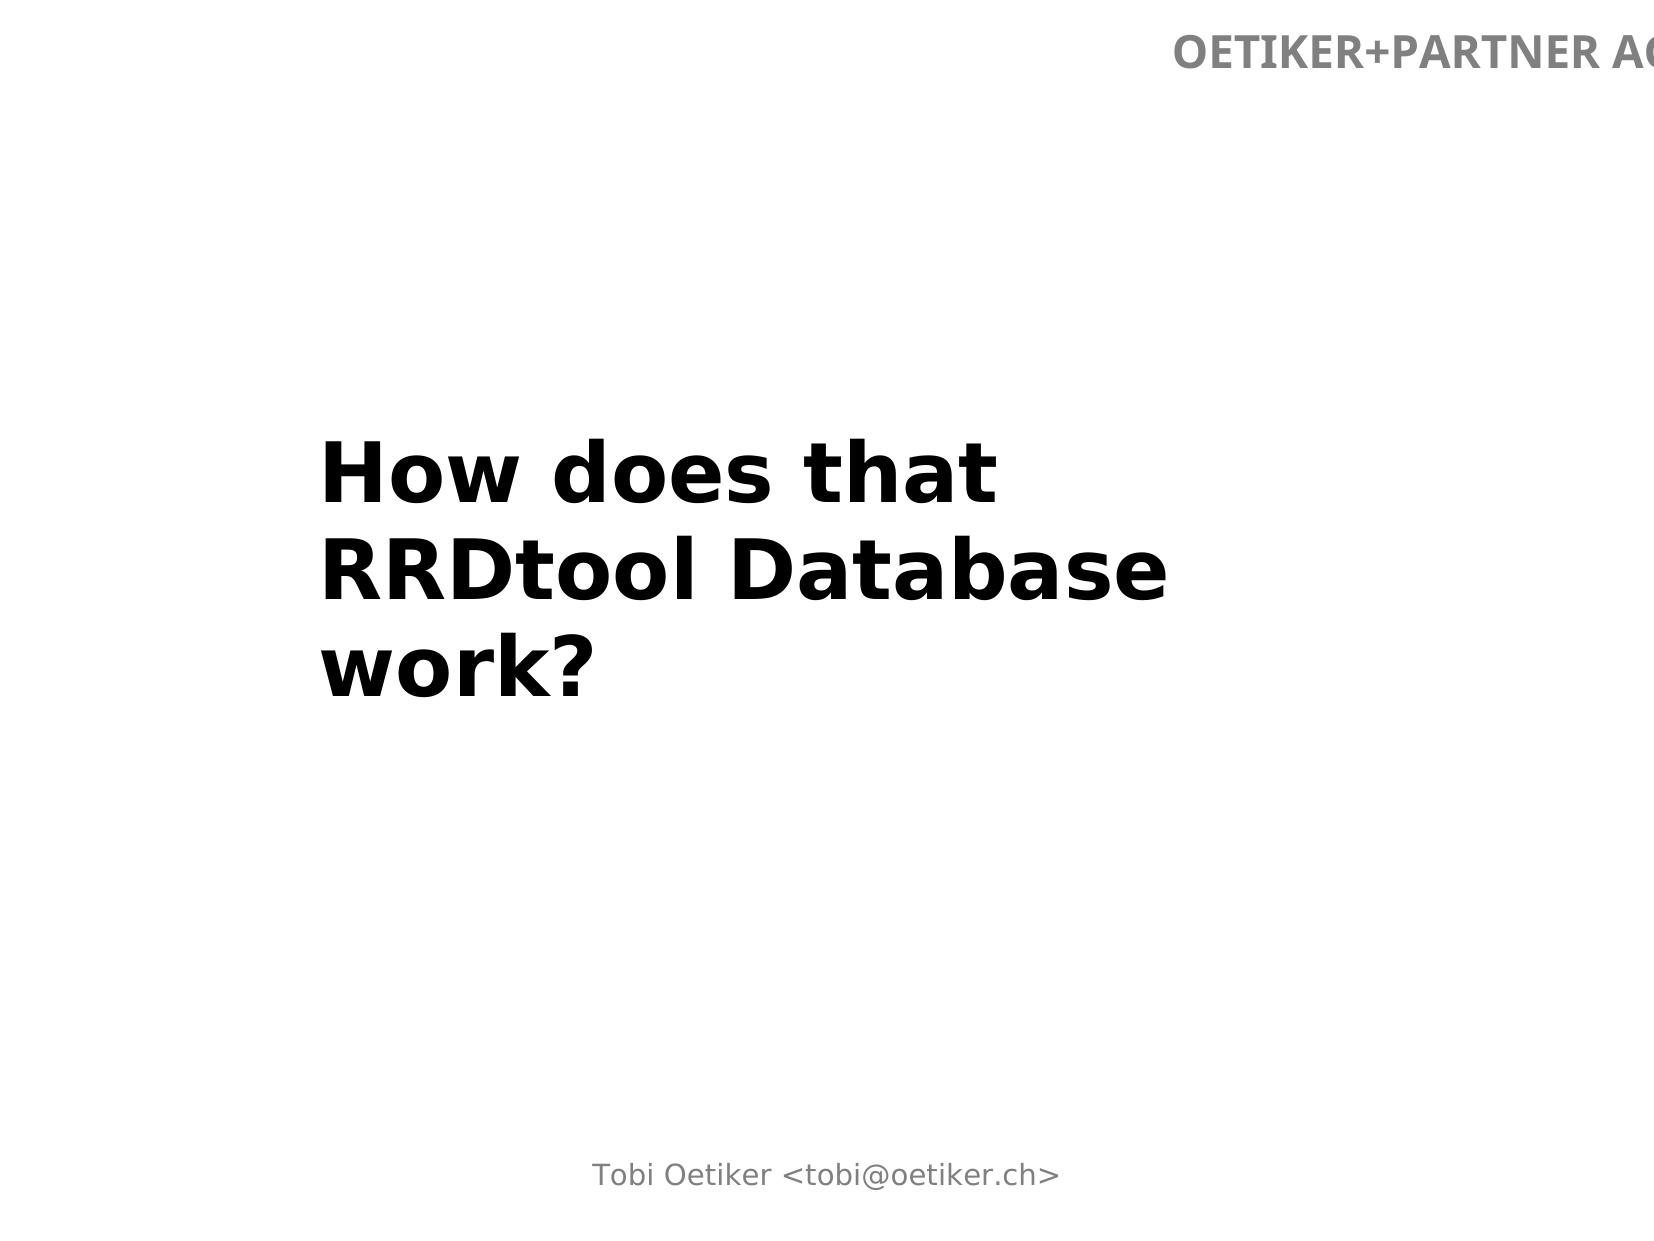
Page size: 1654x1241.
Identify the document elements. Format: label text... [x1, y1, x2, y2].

title How does that RRDtool Database work? [318, 425, 1335, 717]
